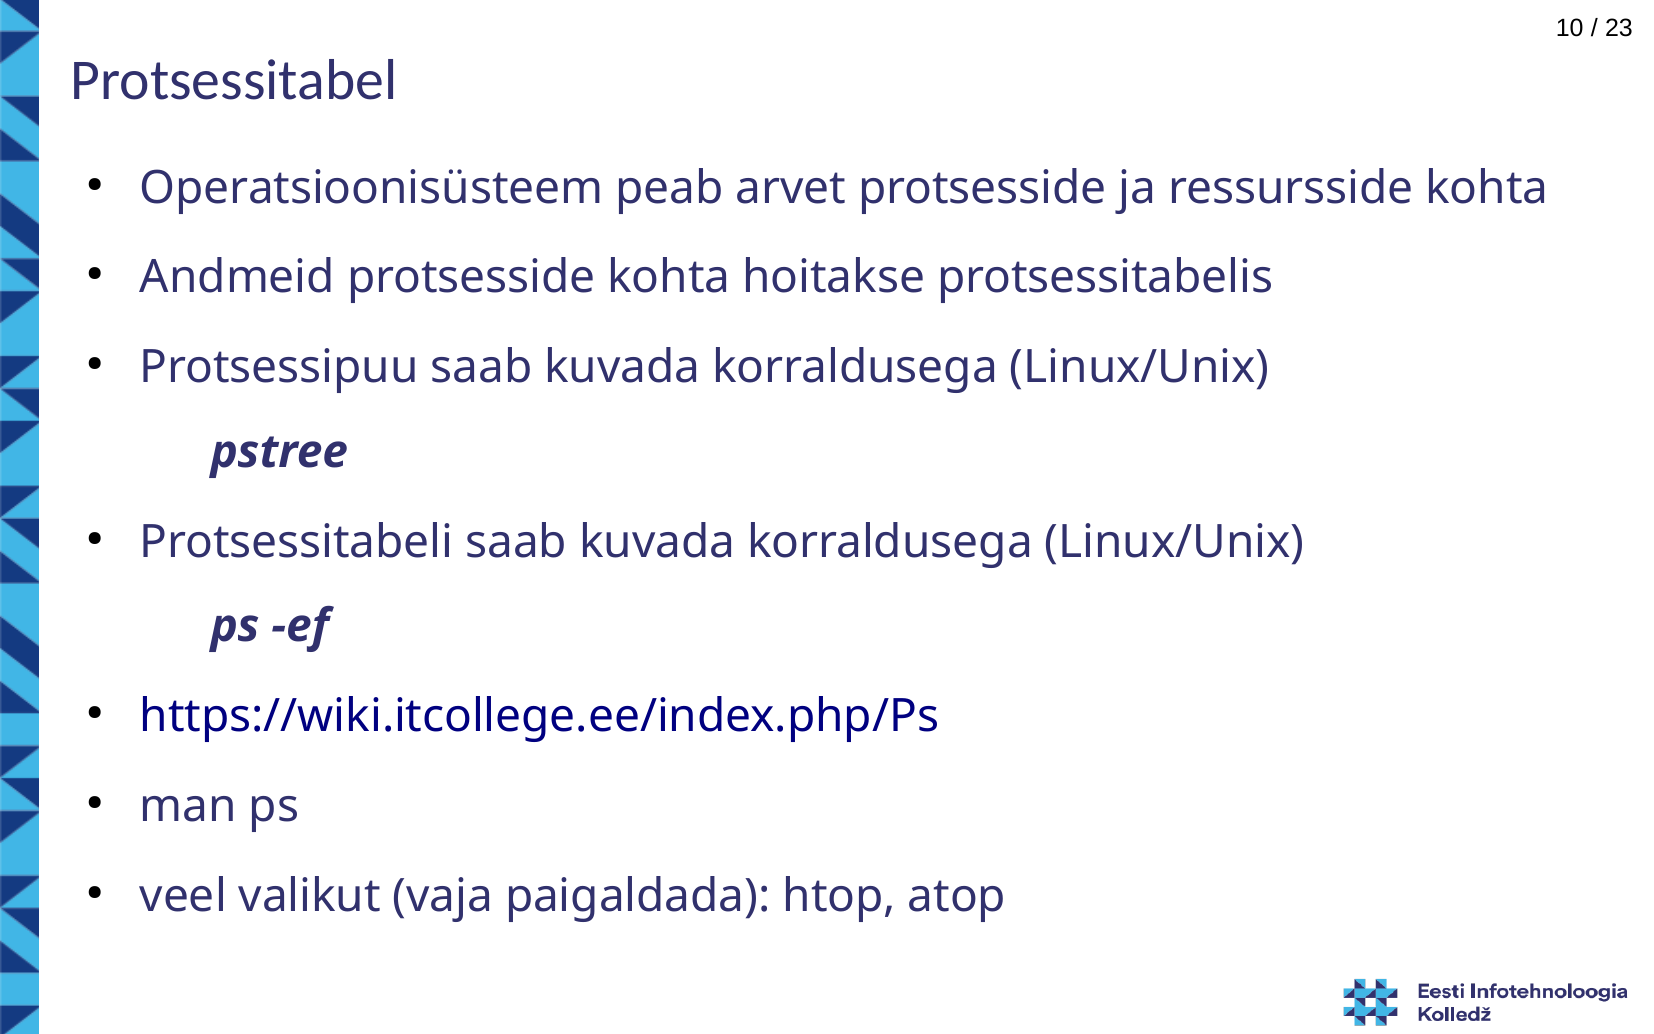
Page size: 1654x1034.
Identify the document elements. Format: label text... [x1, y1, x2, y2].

title Protsessitabel [70, 41, 1630, 130]
list Operatsioonisüsteem peab arvet protsesside ja ressursside kohta Andmeid protsesside kohta hoitakse protsessitabelis Protsessipuu saab kuvada korraldusega (Linux/Unix) pstree Protsessitabeli saab kuvada korraldusega (Linux/Unix) ps -ef https://wiki.itcollege.ee/index.php/Ps man ps veel valikut (vaja paigaldada): htop, atop [68, 153, 1630, 957]
